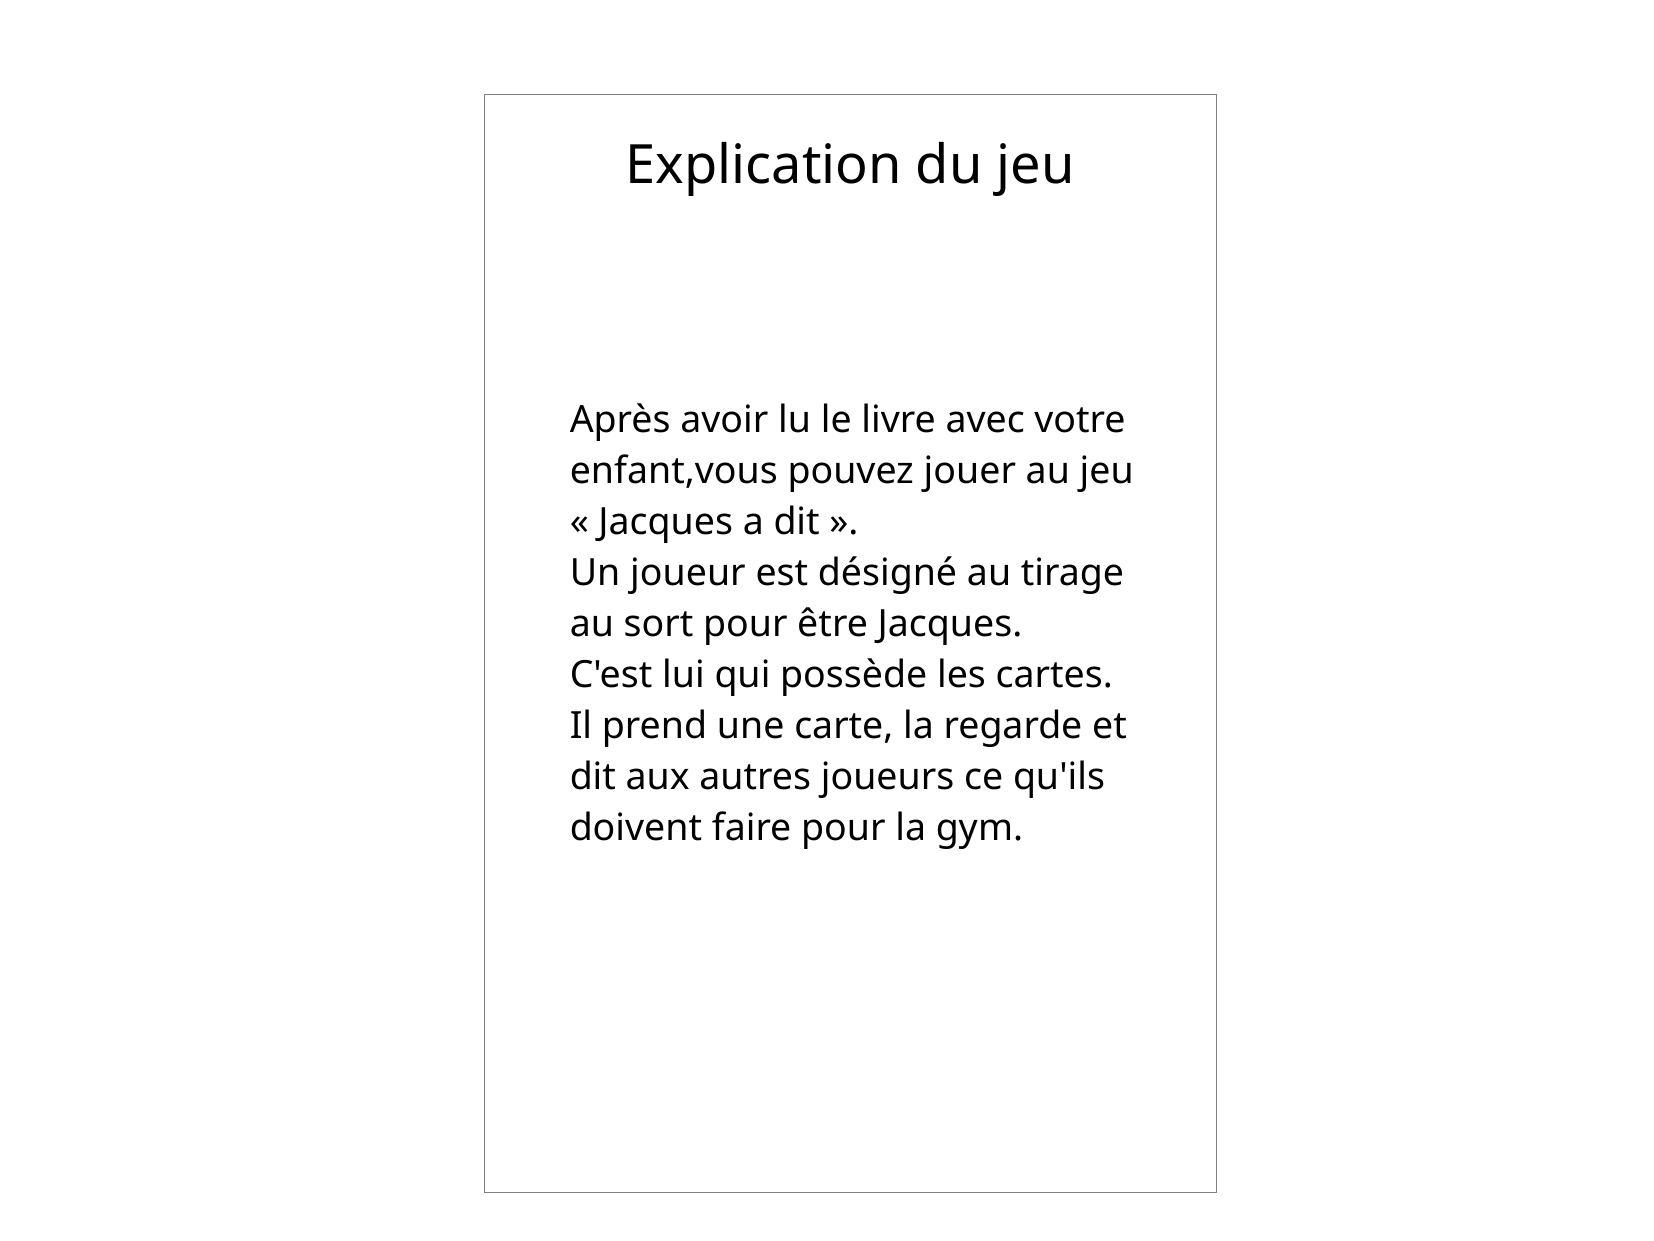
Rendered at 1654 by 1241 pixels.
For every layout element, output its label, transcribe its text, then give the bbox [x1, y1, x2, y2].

text_box Explication du jeu [566, 118, 1134, 206]
text_box Après avoir lu le livre avec votre enfant,vous pouvez jouer au jeu « Jacques a dit ». Un joueur est désigné au tirage au sort pour être Jacques. C'est lui qui possède les cartes. Il prend une carte, la regarde et dit aux autres joueurs ce qu'ils doivent faire pour la gym. [555, 385, 1170, 1067]
